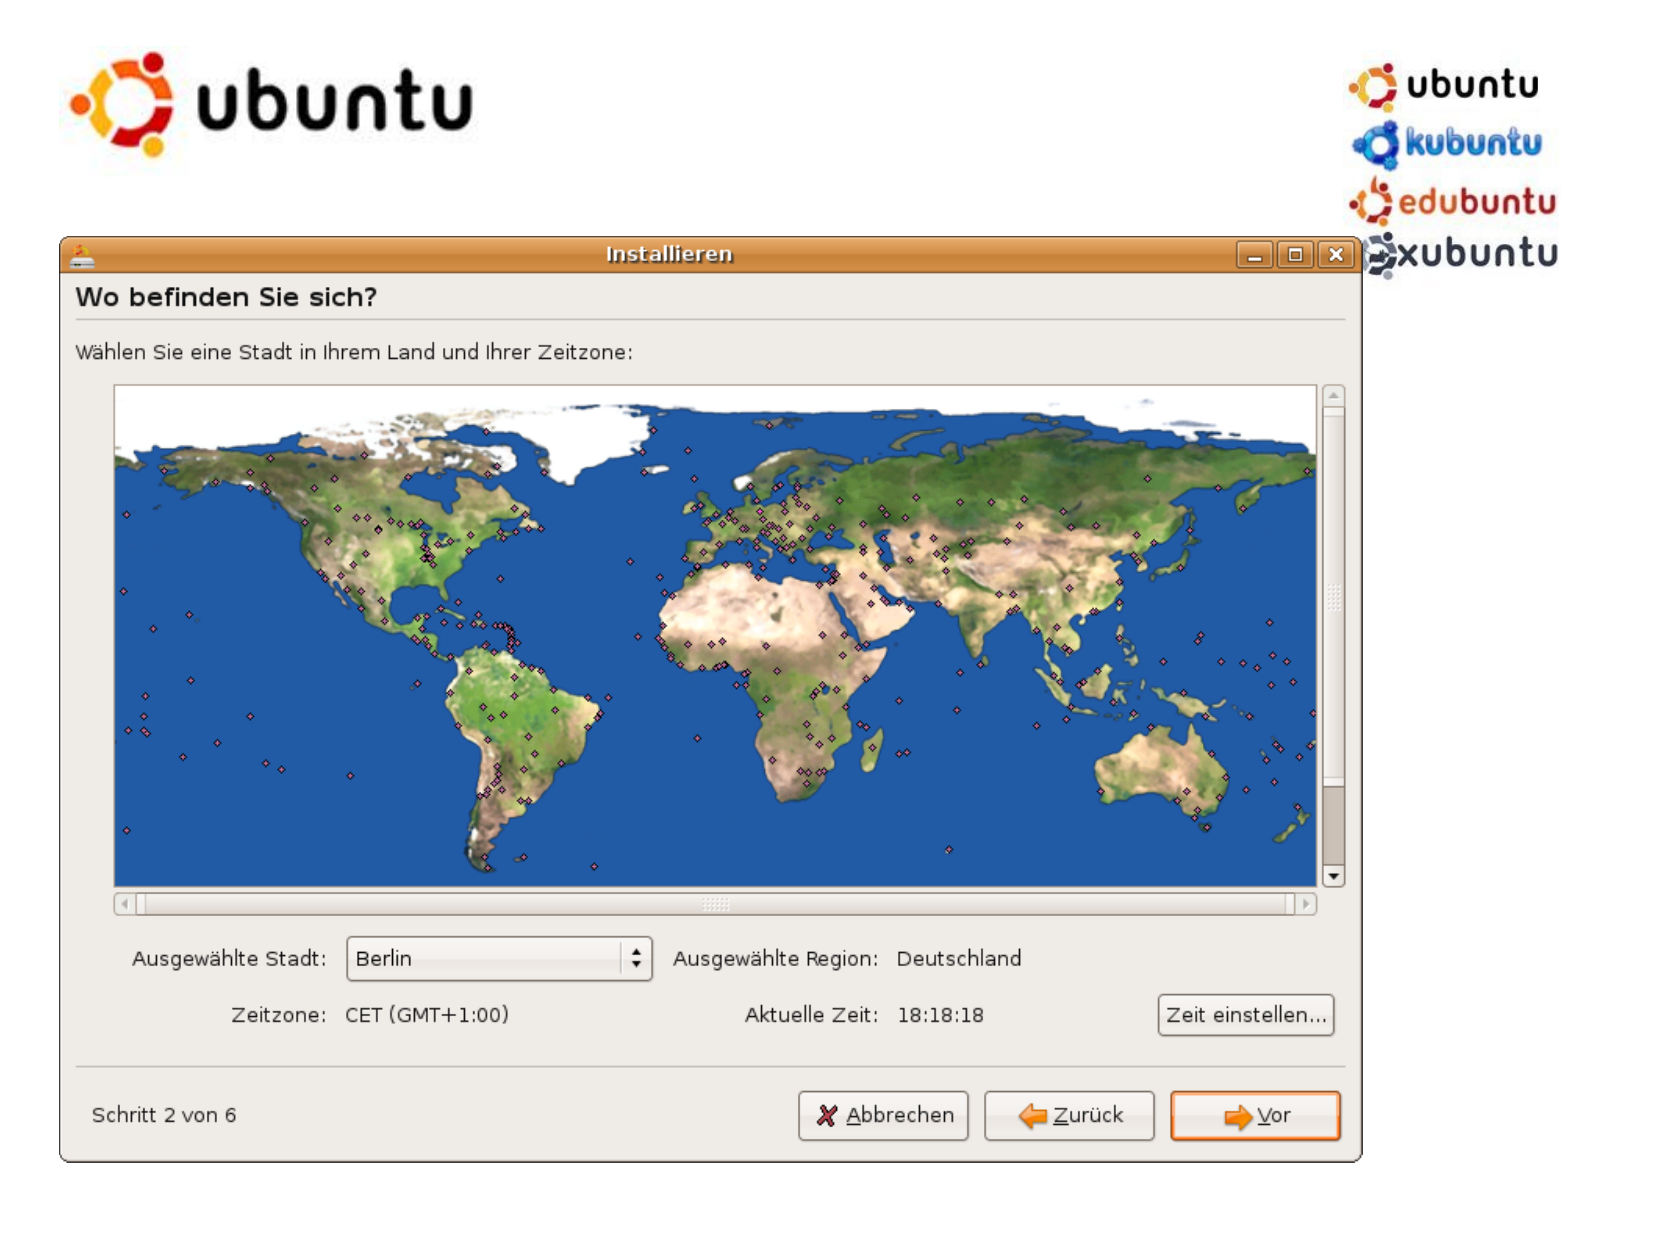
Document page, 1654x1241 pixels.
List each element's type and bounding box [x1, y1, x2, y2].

picture [59, 46, 501, 178]
picture [59, 50, 1565, 1163]
